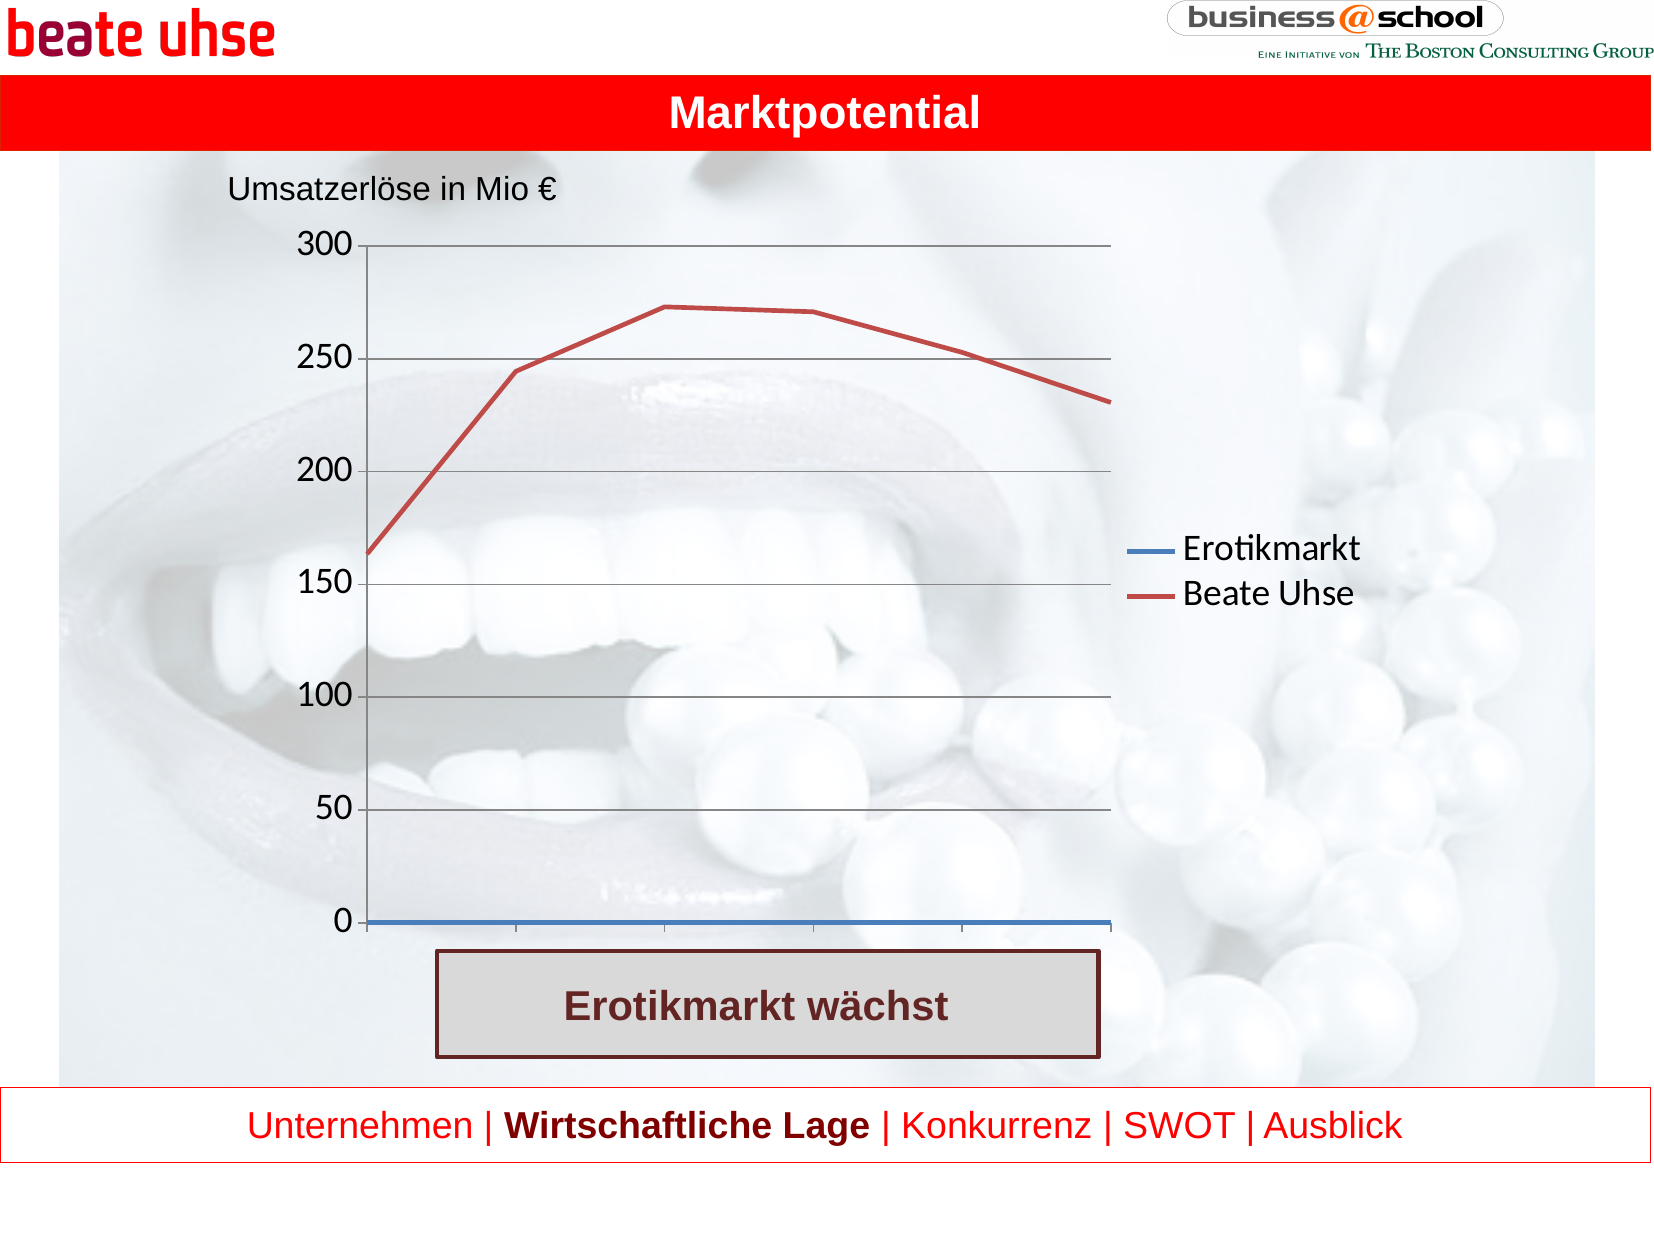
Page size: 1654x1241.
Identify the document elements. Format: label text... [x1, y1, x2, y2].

text_box Umsatzerlöse in Mio € [212, 159, 573, 215]
text_box Erotikmarkt wächst [437, 951, 1098, 1057]
picture [0, 0, 282, 65]
text_box Unternehmen | Wirtschaftliche Lage | Konkurrenz | SWOT | Ausblick [0, 1088, 1650, 1163]
picture [1166, 0, 1654, 58]
chart [283, 206, 1386, 942]
picture [59, 150, 1595, 1088]
text_box Marktpotential [0, 75, 1650, 150]
